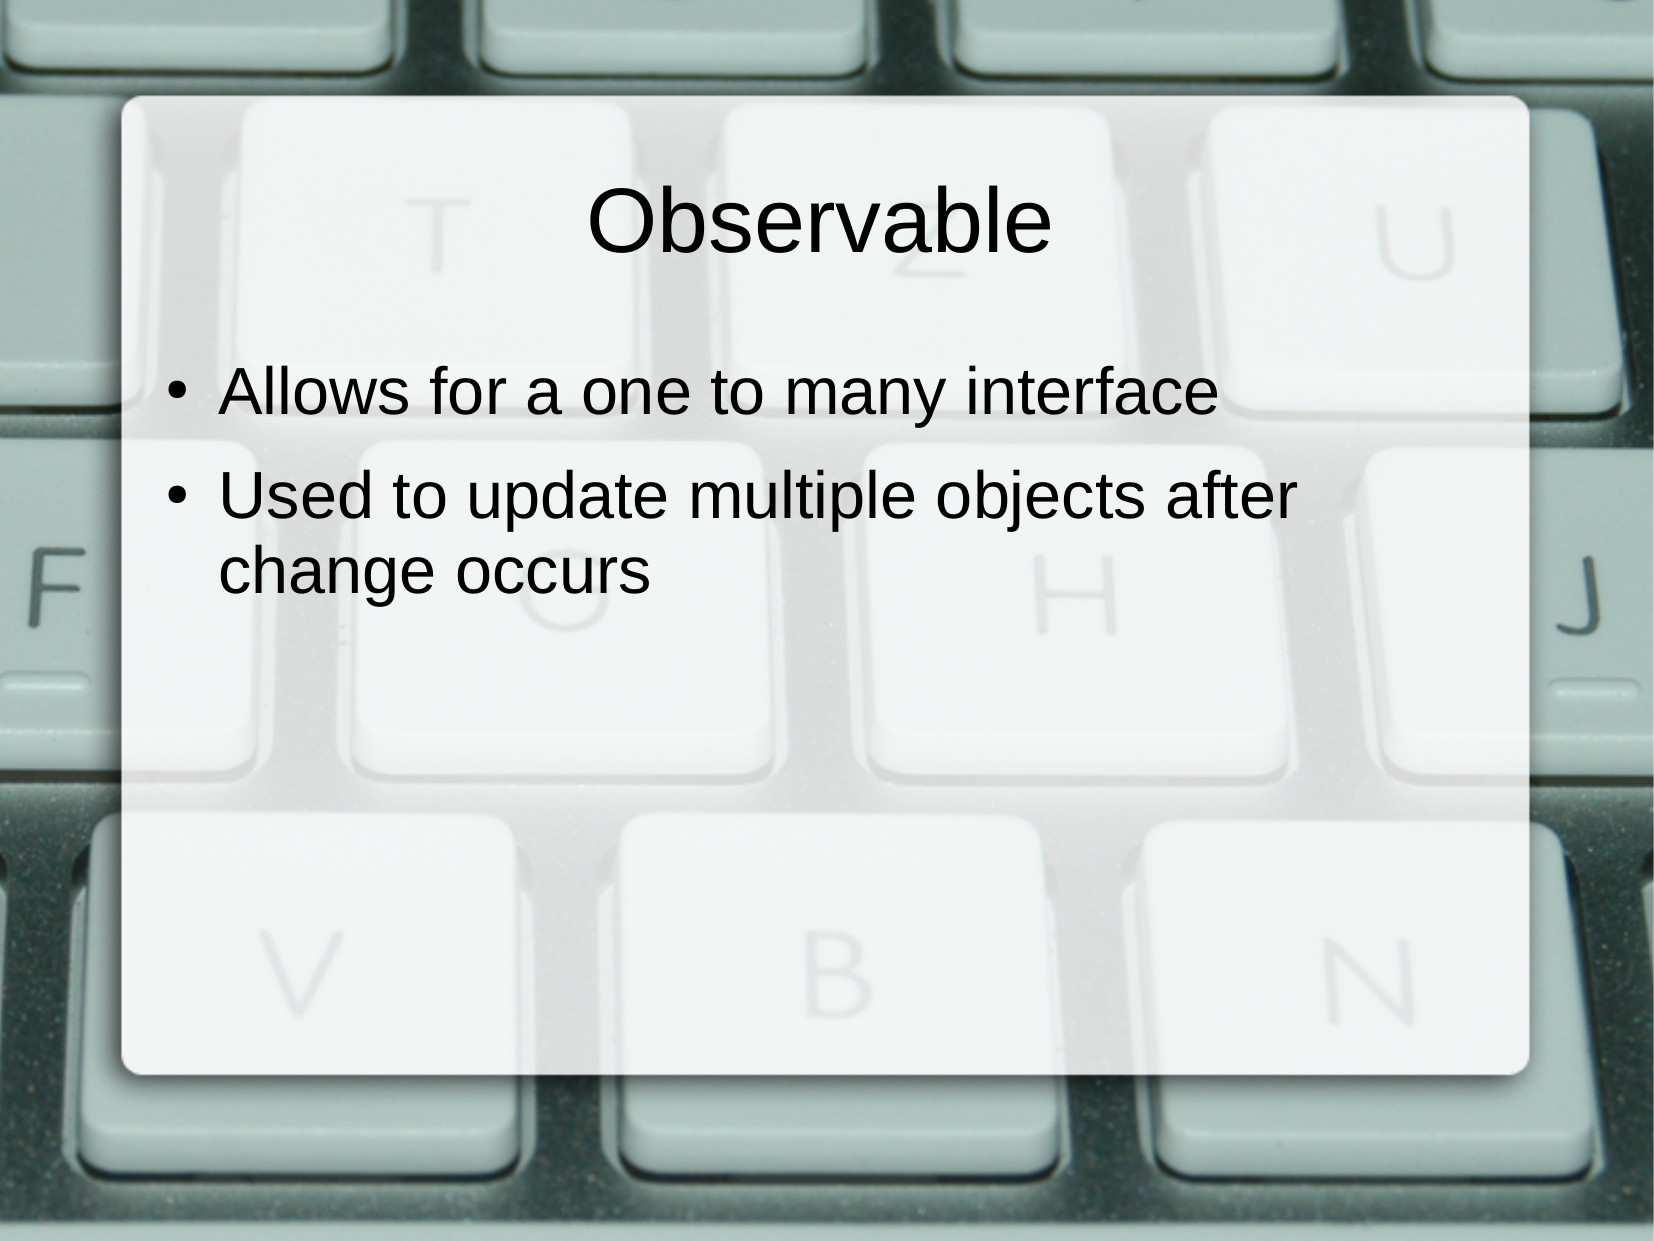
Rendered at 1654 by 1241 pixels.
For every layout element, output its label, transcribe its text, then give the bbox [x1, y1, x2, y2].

title Observable [135, 125, 1506, 318]
picture [0, 0, 1654, 1241]
list Allows for a one to many interface Used to update multiple objects after change occurs [147, 354, 1506, 1049]
